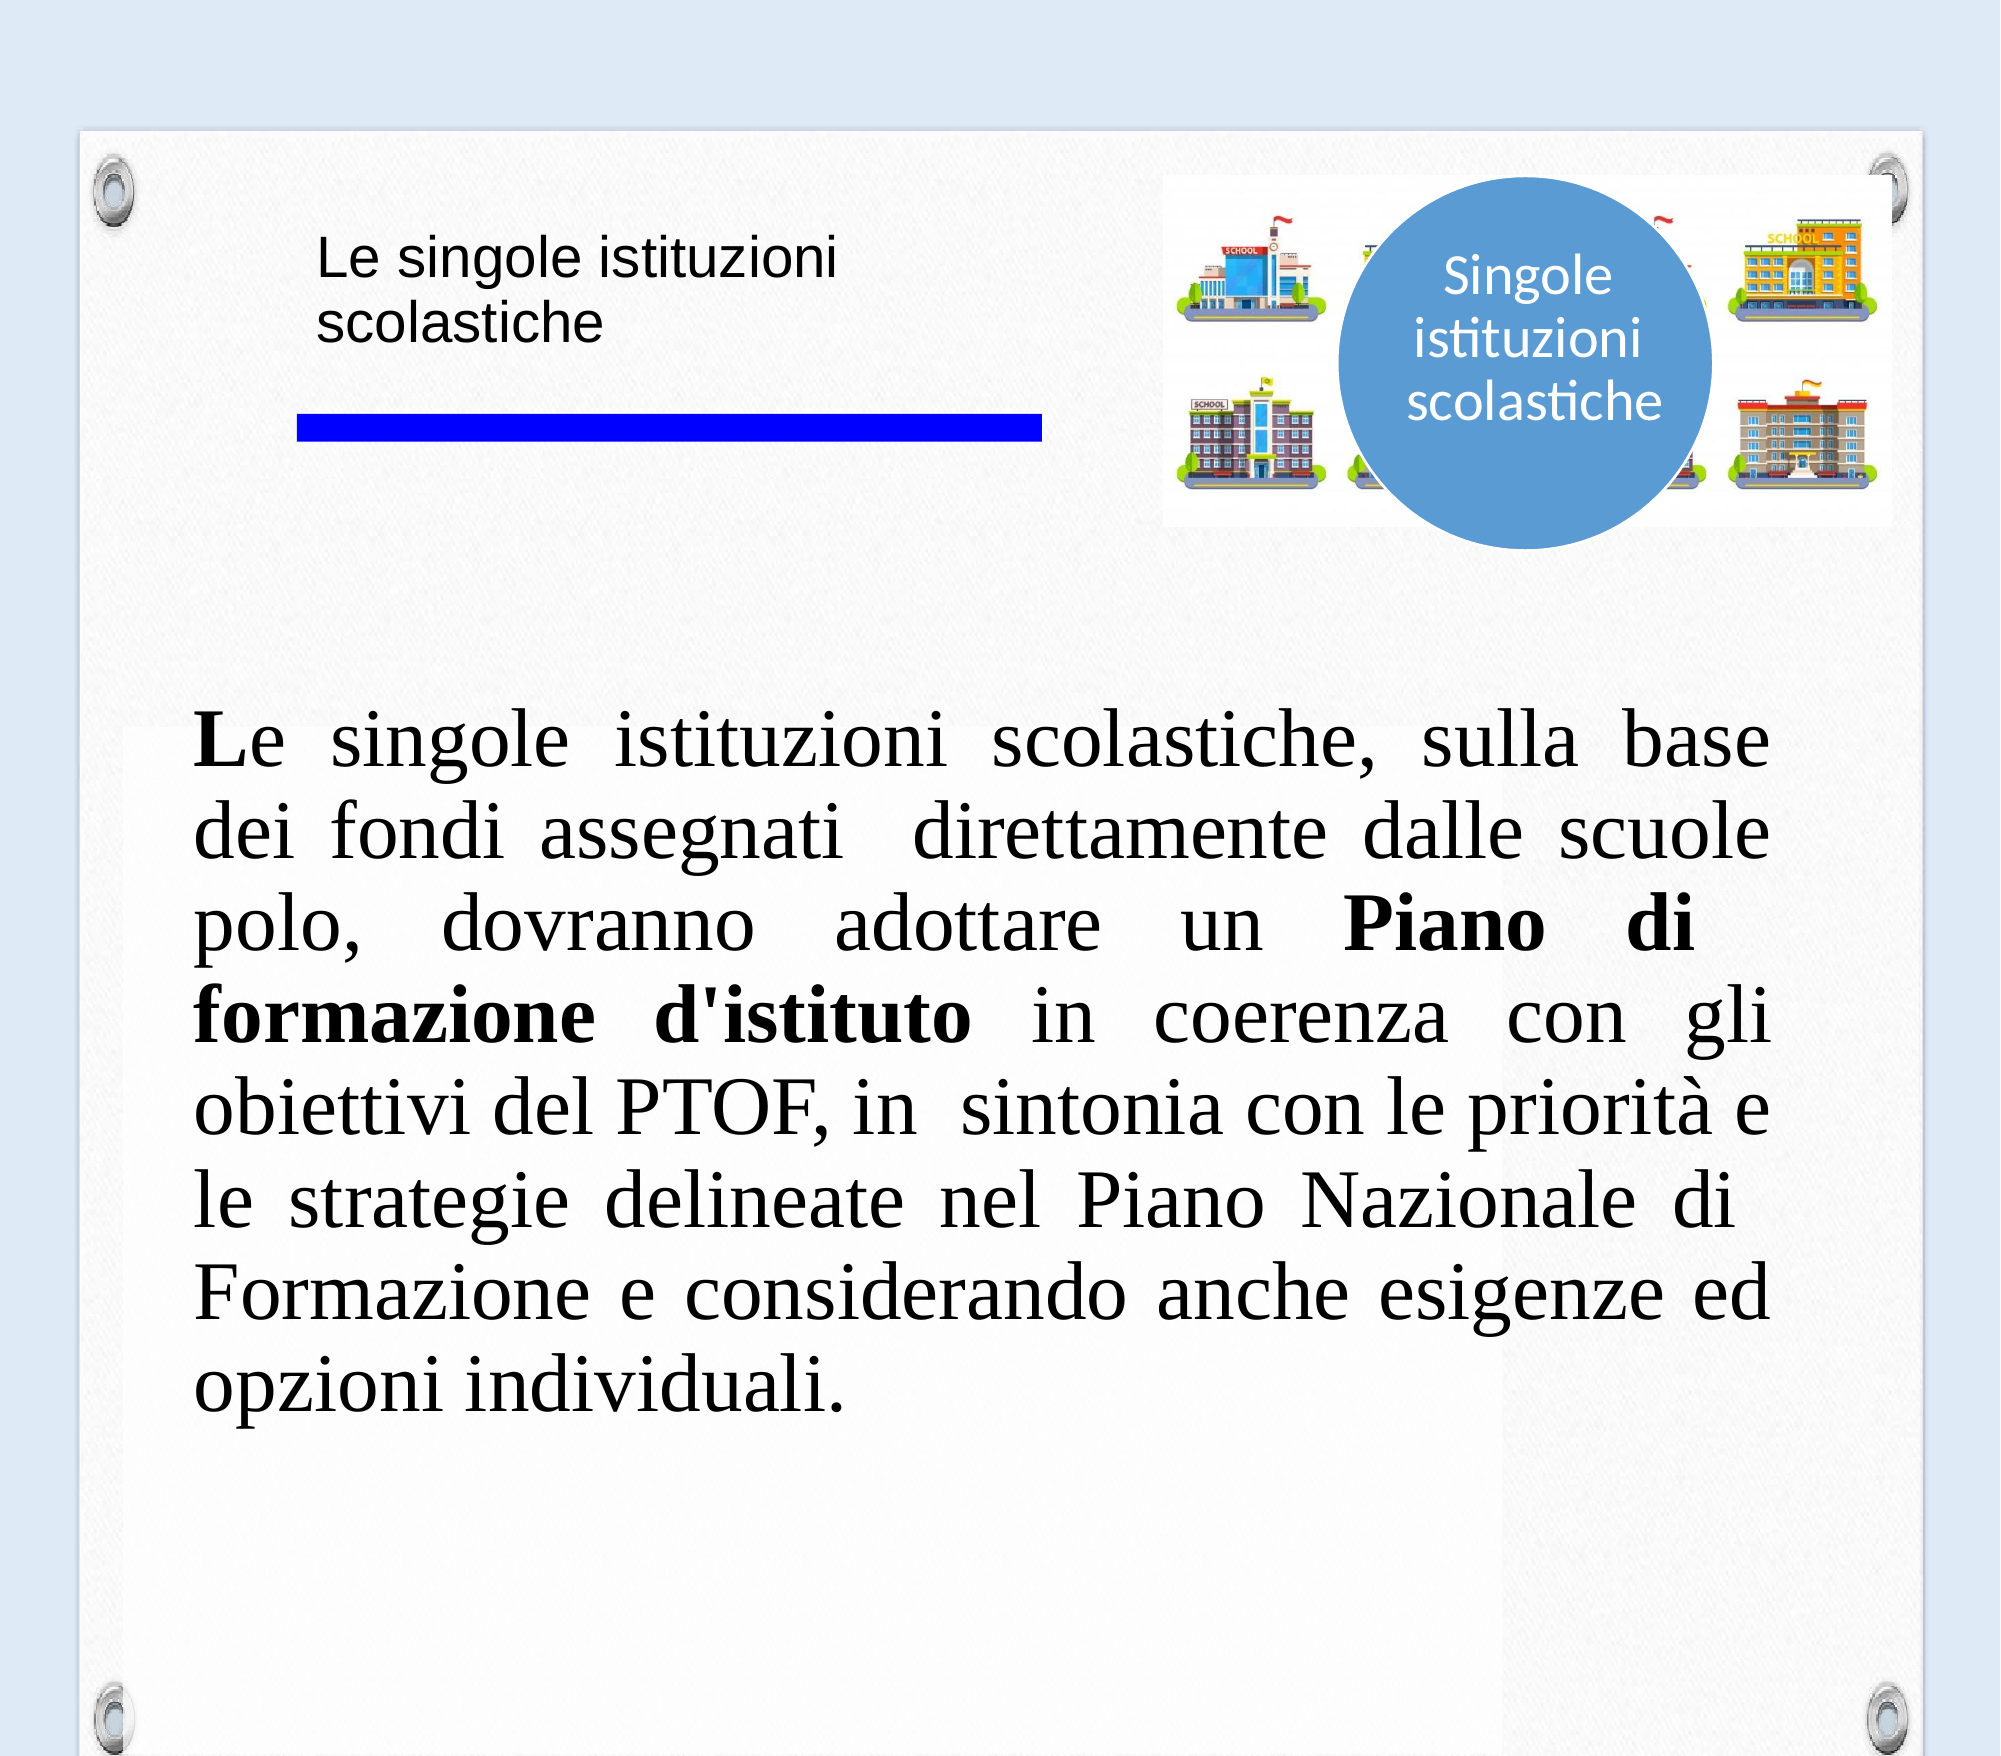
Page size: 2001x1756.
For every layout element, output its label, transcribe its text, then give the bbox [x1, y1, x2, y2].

text_box [0, 0, 2000, 1756]
text_box Le singole istituzioni scolastiche [314, 222, 1066, 355]
title Singole istituzioni scolastiche [1391, 235, 1678, 436]
text_box Le singole istituzioni scolastiche, sulla base dei fondi assegnati direttamente dalle scuole polo, dovranno adottare un Piano di formazione d'istituto in coerenza con gli obiettivi del PTOF, in sintonia con le priorità e le strategie delineate nel Piano Nazionale di Formazione e considerando anche esigenze ed opzioni individuali. [191, 690, 1775, 1430]
